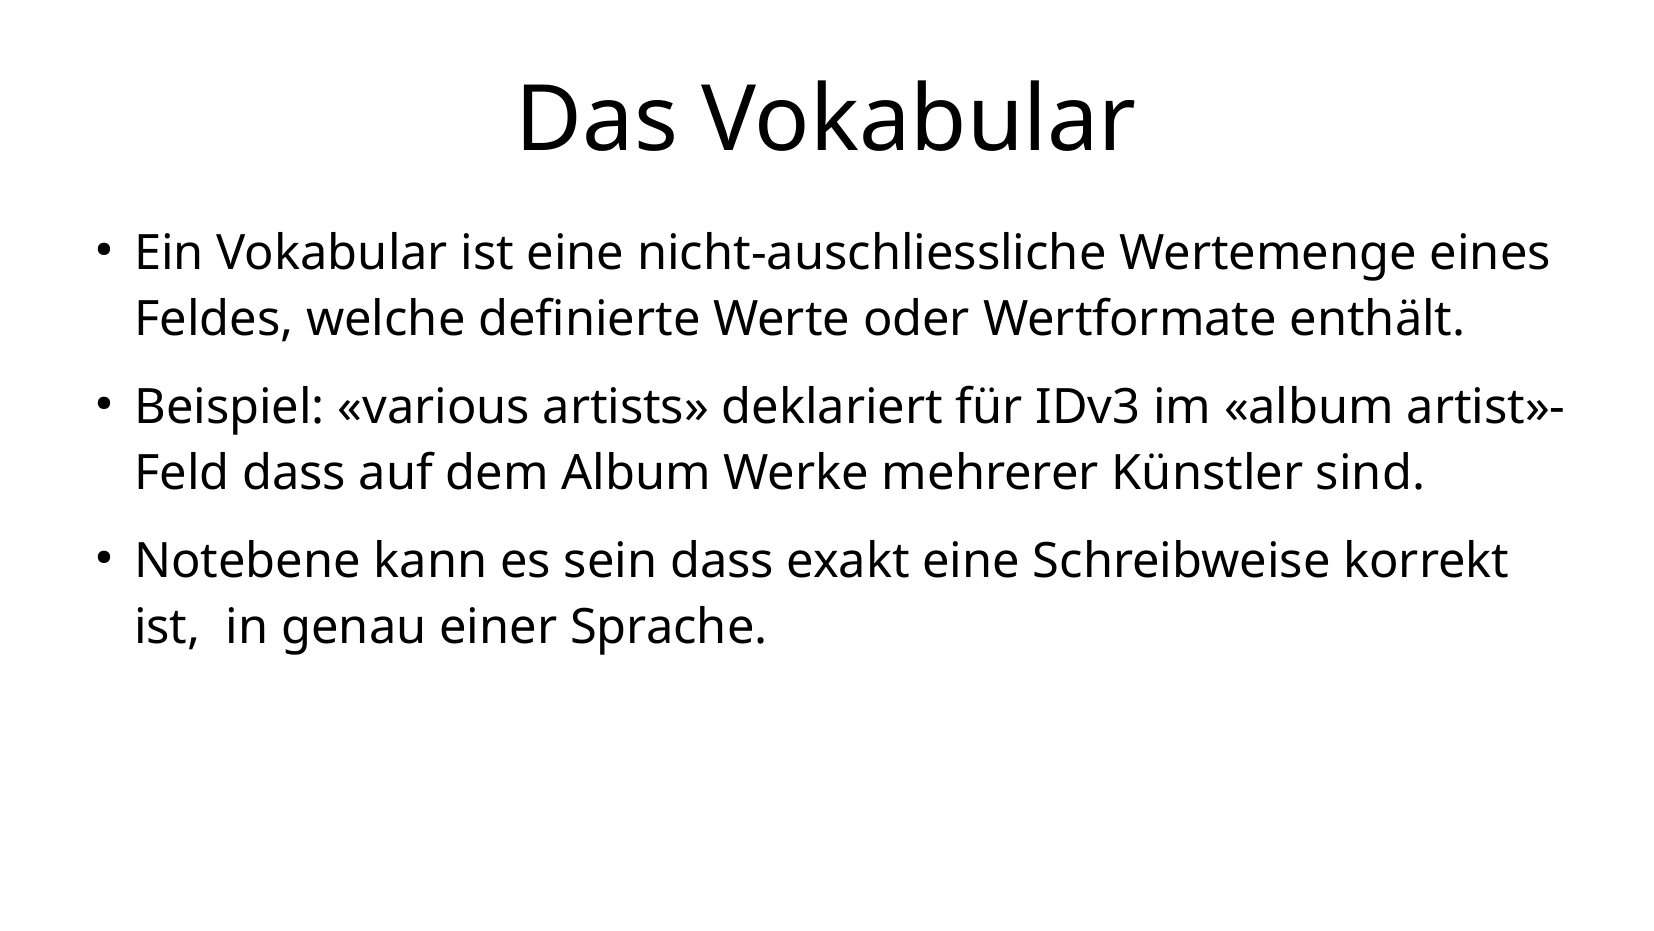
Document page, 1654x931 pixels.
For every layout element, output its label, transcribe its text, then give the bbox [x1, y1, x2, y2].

title Das Vokabular [82, 37, 1571, 193]
list Ein Vokabular ist eine nicht-auschliessliche Wertemenge eines Feldes, welche definierte Werte oder Wertformate enthält. Beispiel: «various artists» deklariert für IDv3 im «album artist»-Feld dass auf dem Album Werke mehrerer Künstler sind. Notebene kann es sein dass exakt eine Schreibweise korrekt ist, in genau einer Sprache. [82, 217, 1571, 758]
